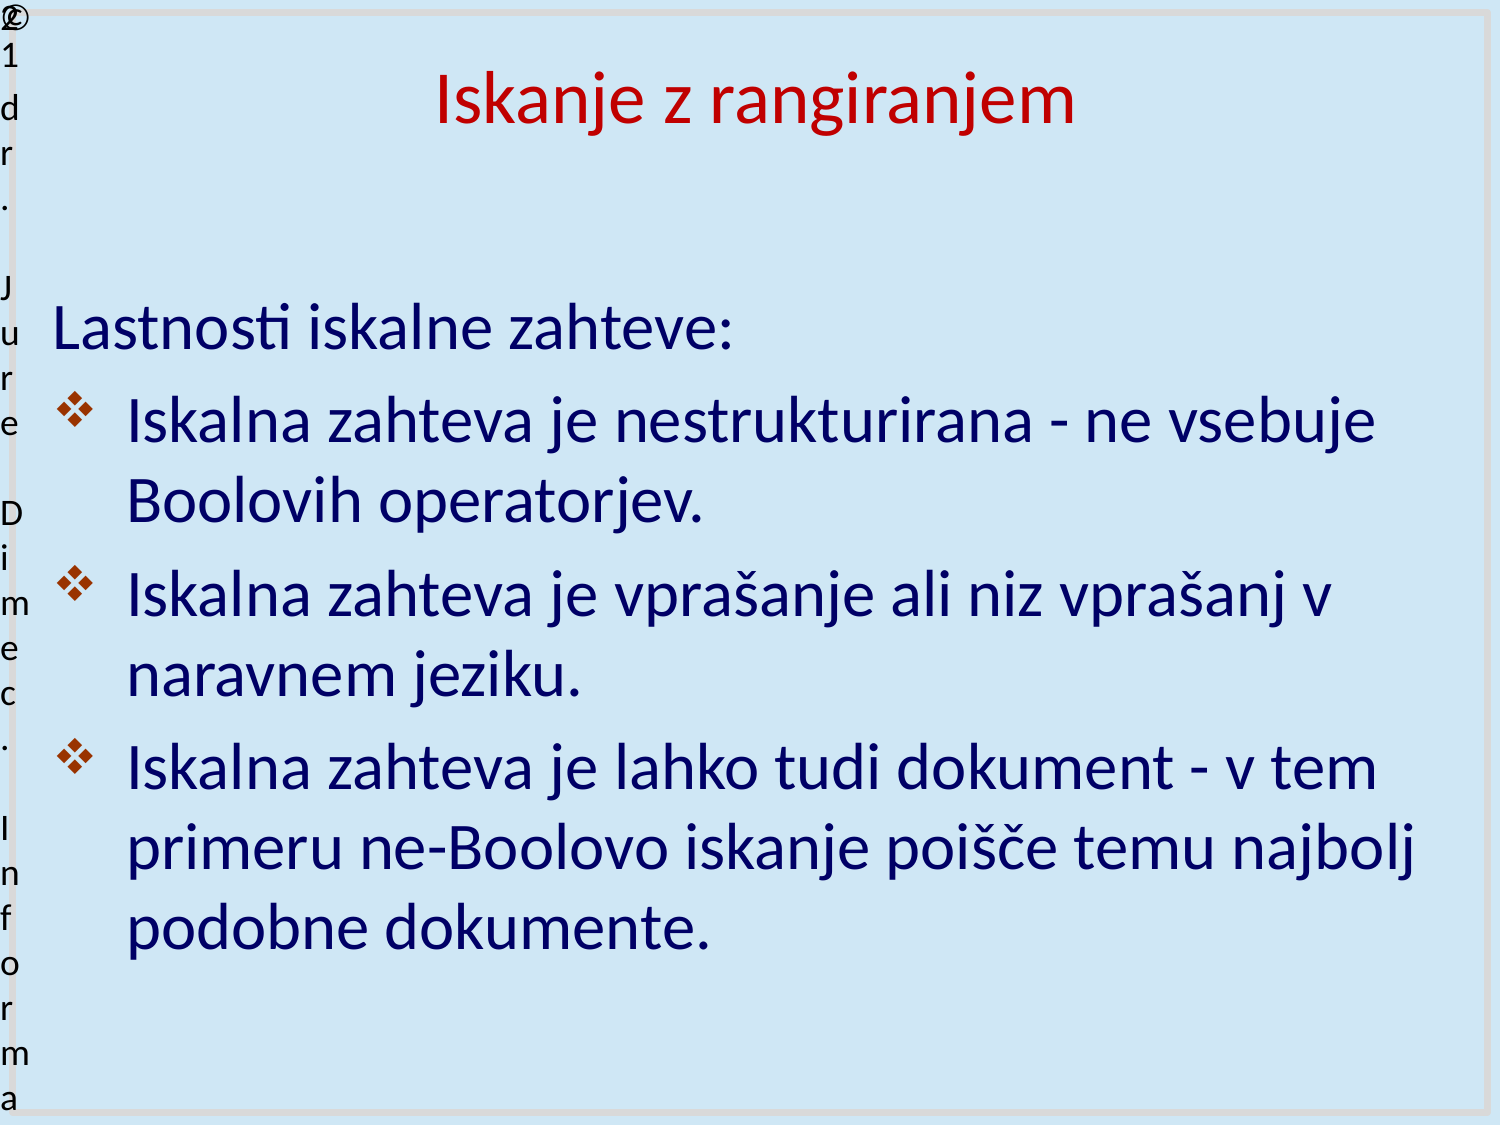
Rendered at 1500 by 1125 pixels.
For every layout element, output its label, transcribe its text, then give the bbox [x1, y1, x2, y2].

title Iskanje z rangiranjem [37, 37, 1475, 150]
list Lastnosti iskalne zahteve: Iskalna zahteva je nestrukturirana - ne vsebuje Boolovih operatorjev. Iskalna zahteva je vprašanje ali niz vprašanj v naravnem jeziku. Iskalna zahteva je lahko tudi dokument - v tem primeru ne-Boolovo iskanje poišče temu najbolj podobne dokumente. [37, 275, 1475, 1050]
